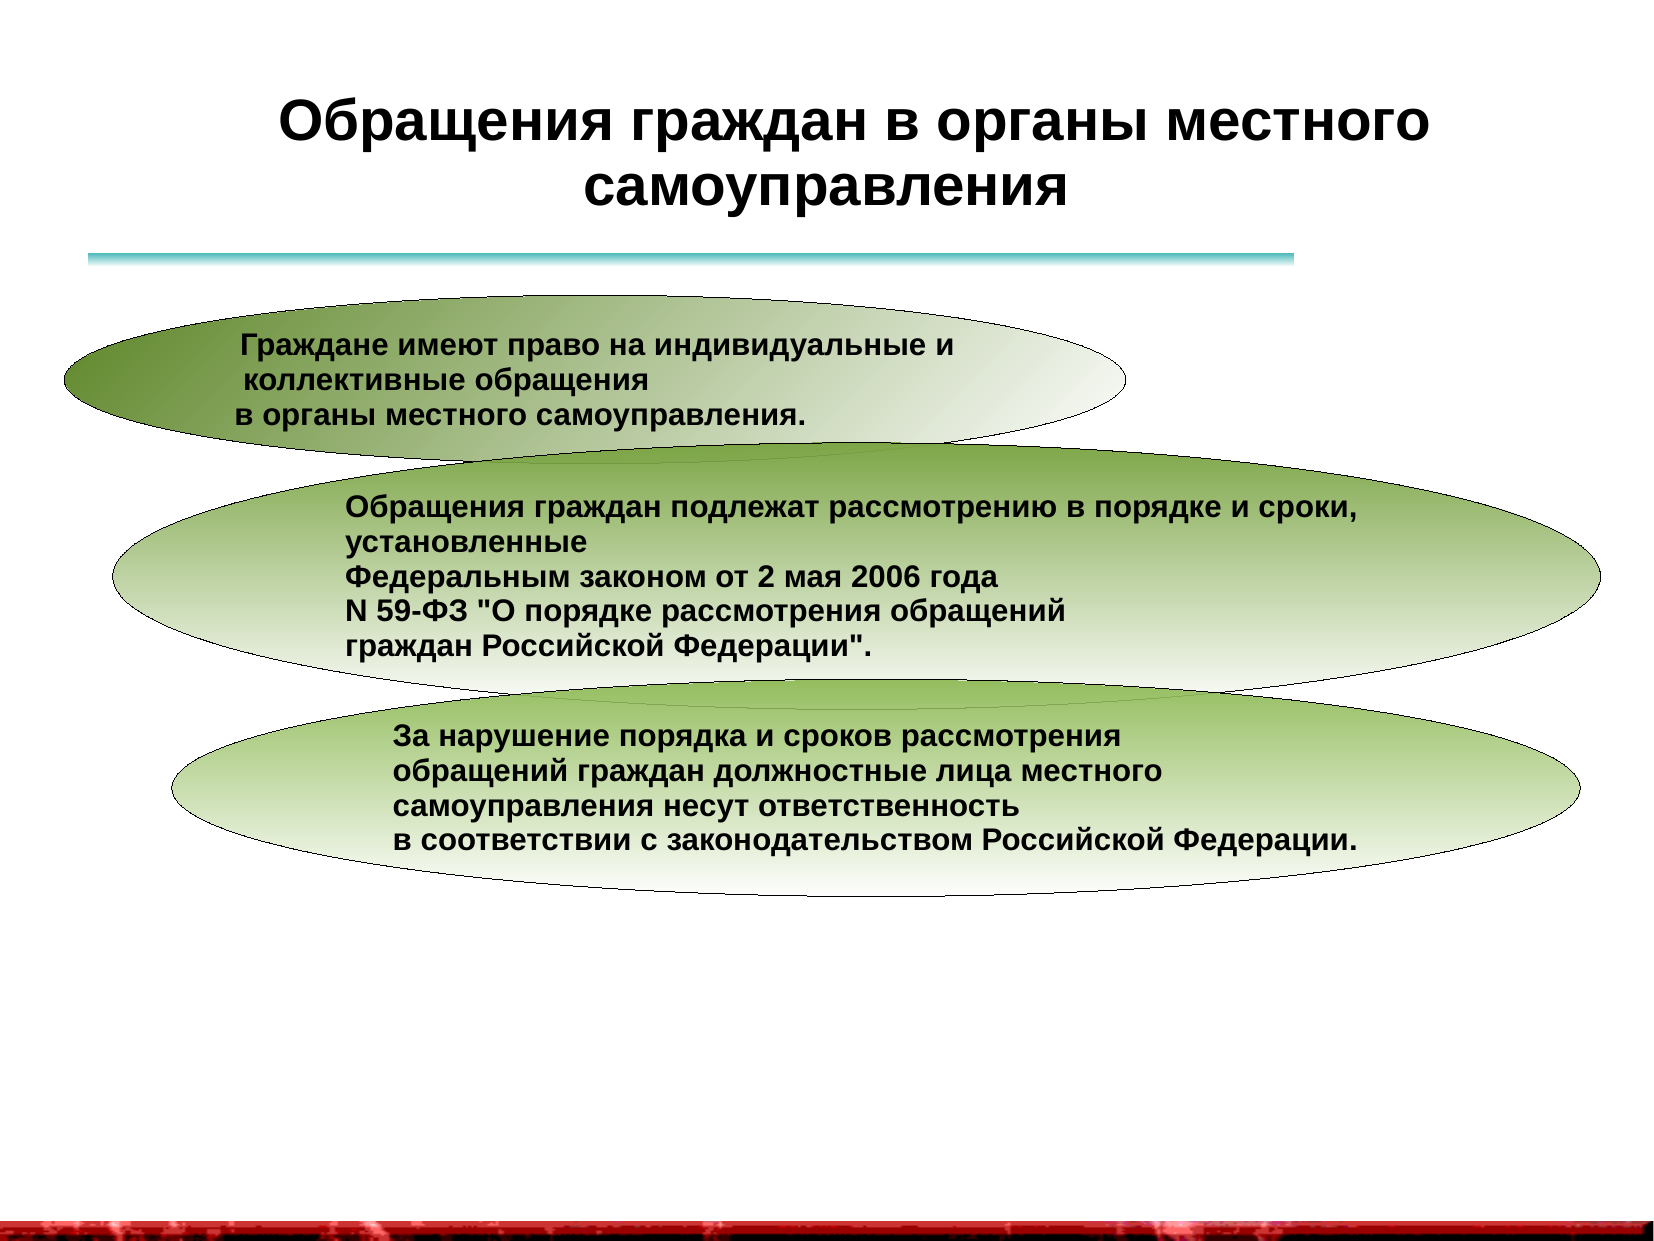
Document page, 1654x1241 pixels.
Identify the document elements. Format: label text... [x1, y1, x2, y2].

text_box Граждане имеют право на индивидуальные и коллективные обращения в органы местного самоуправления. [64, 295, 1126, 462]
picture [0, 1221, 1654, 1241]
text_box За нарушение порядка и сроков рассмотрения обращений граждан должностные лица местного самоуправления несут ответственность в соответствии с законодательством Российской Федерации. [171, 679, 1581, 897]
text_box [88, 253, 1294, 266]
title Обращения граждан в органы местного самоуправления [82, 56, 1571, 250]
text_box Обращения граждан подлежат рассмотрению в порядке и сроки, установленные Федеральным законом от 2 мая 2006 года N 59-ФЗ "О порядке рассмотрения обращений граждан Российской Федерации". [112, 442, 1601, 695]
